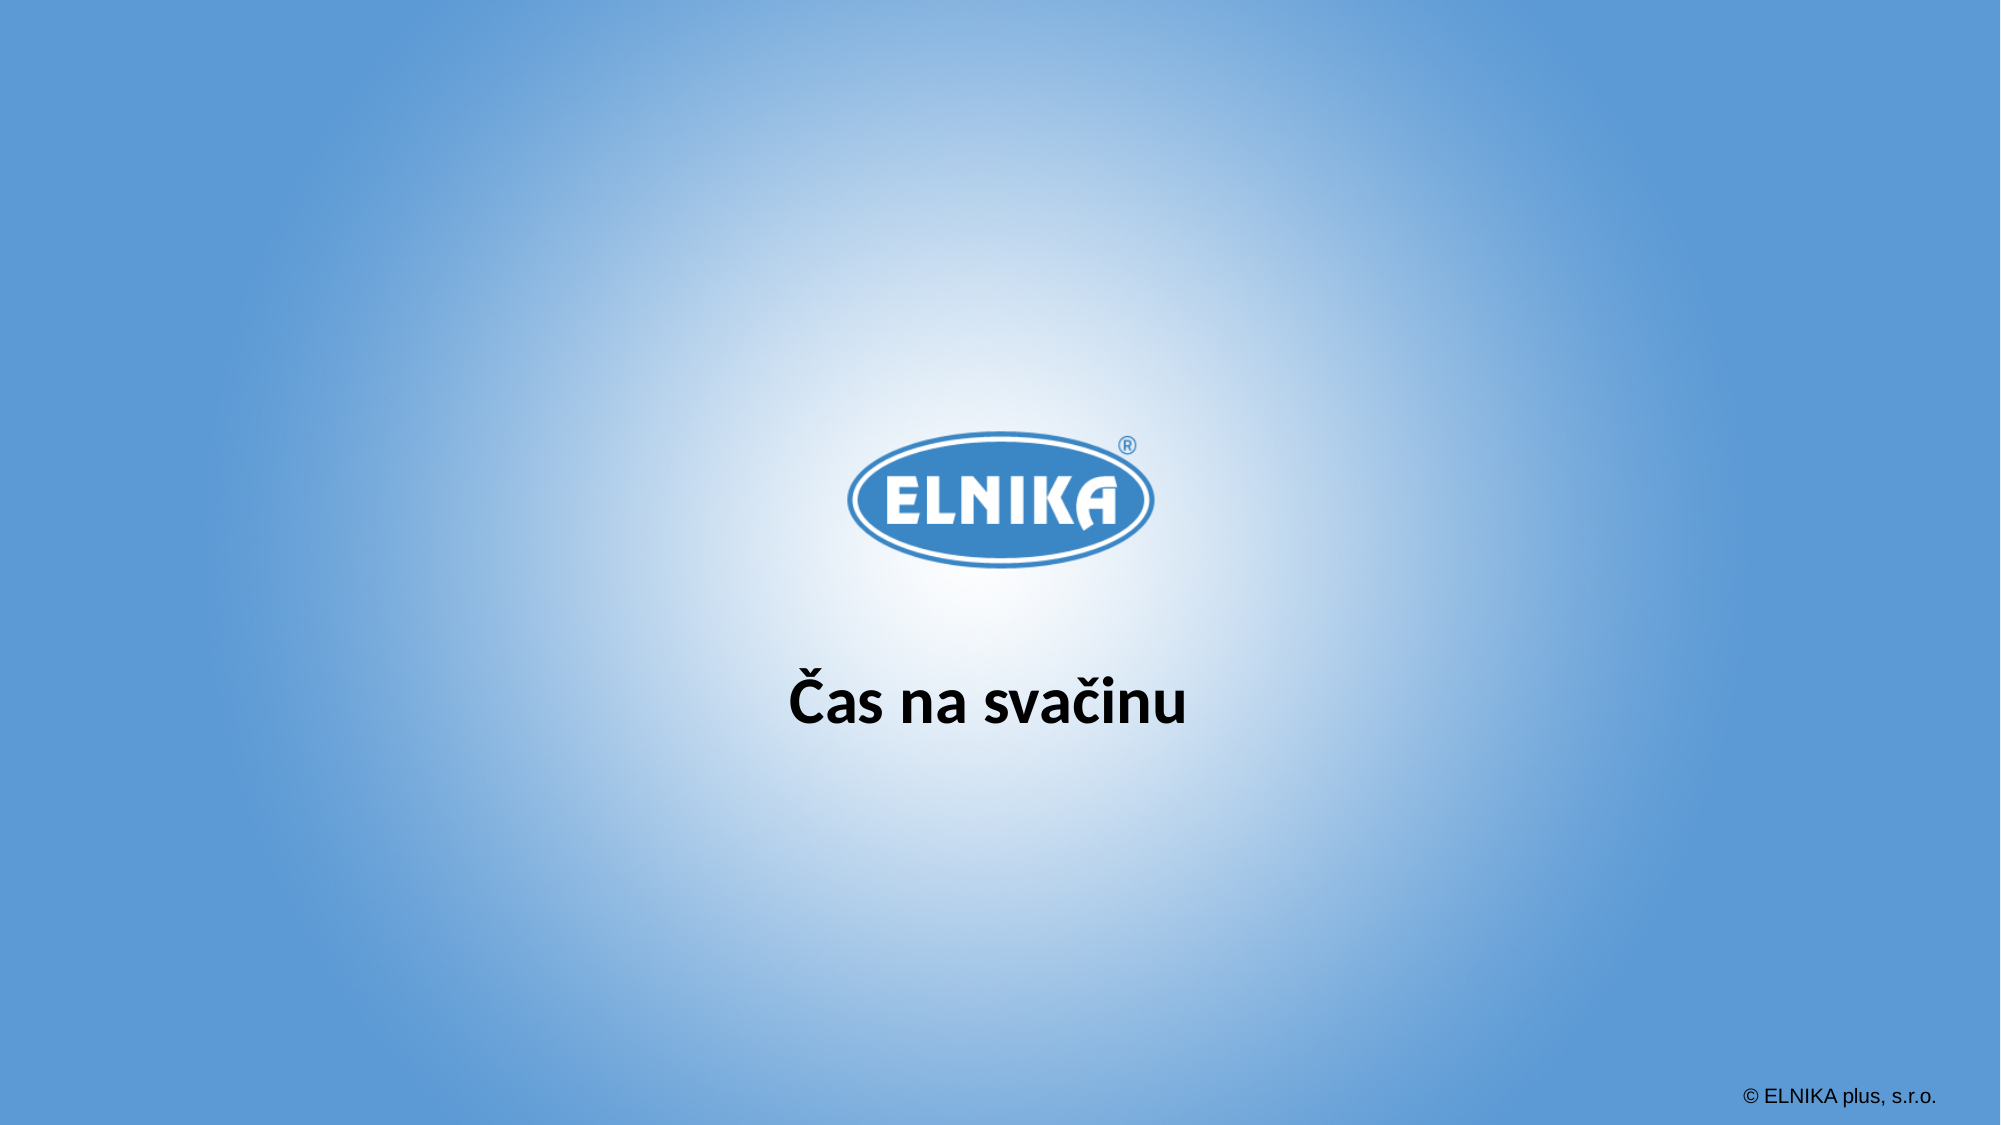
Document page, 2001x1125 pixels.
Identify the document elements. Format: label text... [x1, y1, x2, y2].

text_box Čas na svačinu [774, 665, 1225, 748]
picture [0, 0, 2001, 1125]
text_box © ELNIKA plus, s.r.o. [1728, 1077, 2000, 1124]
